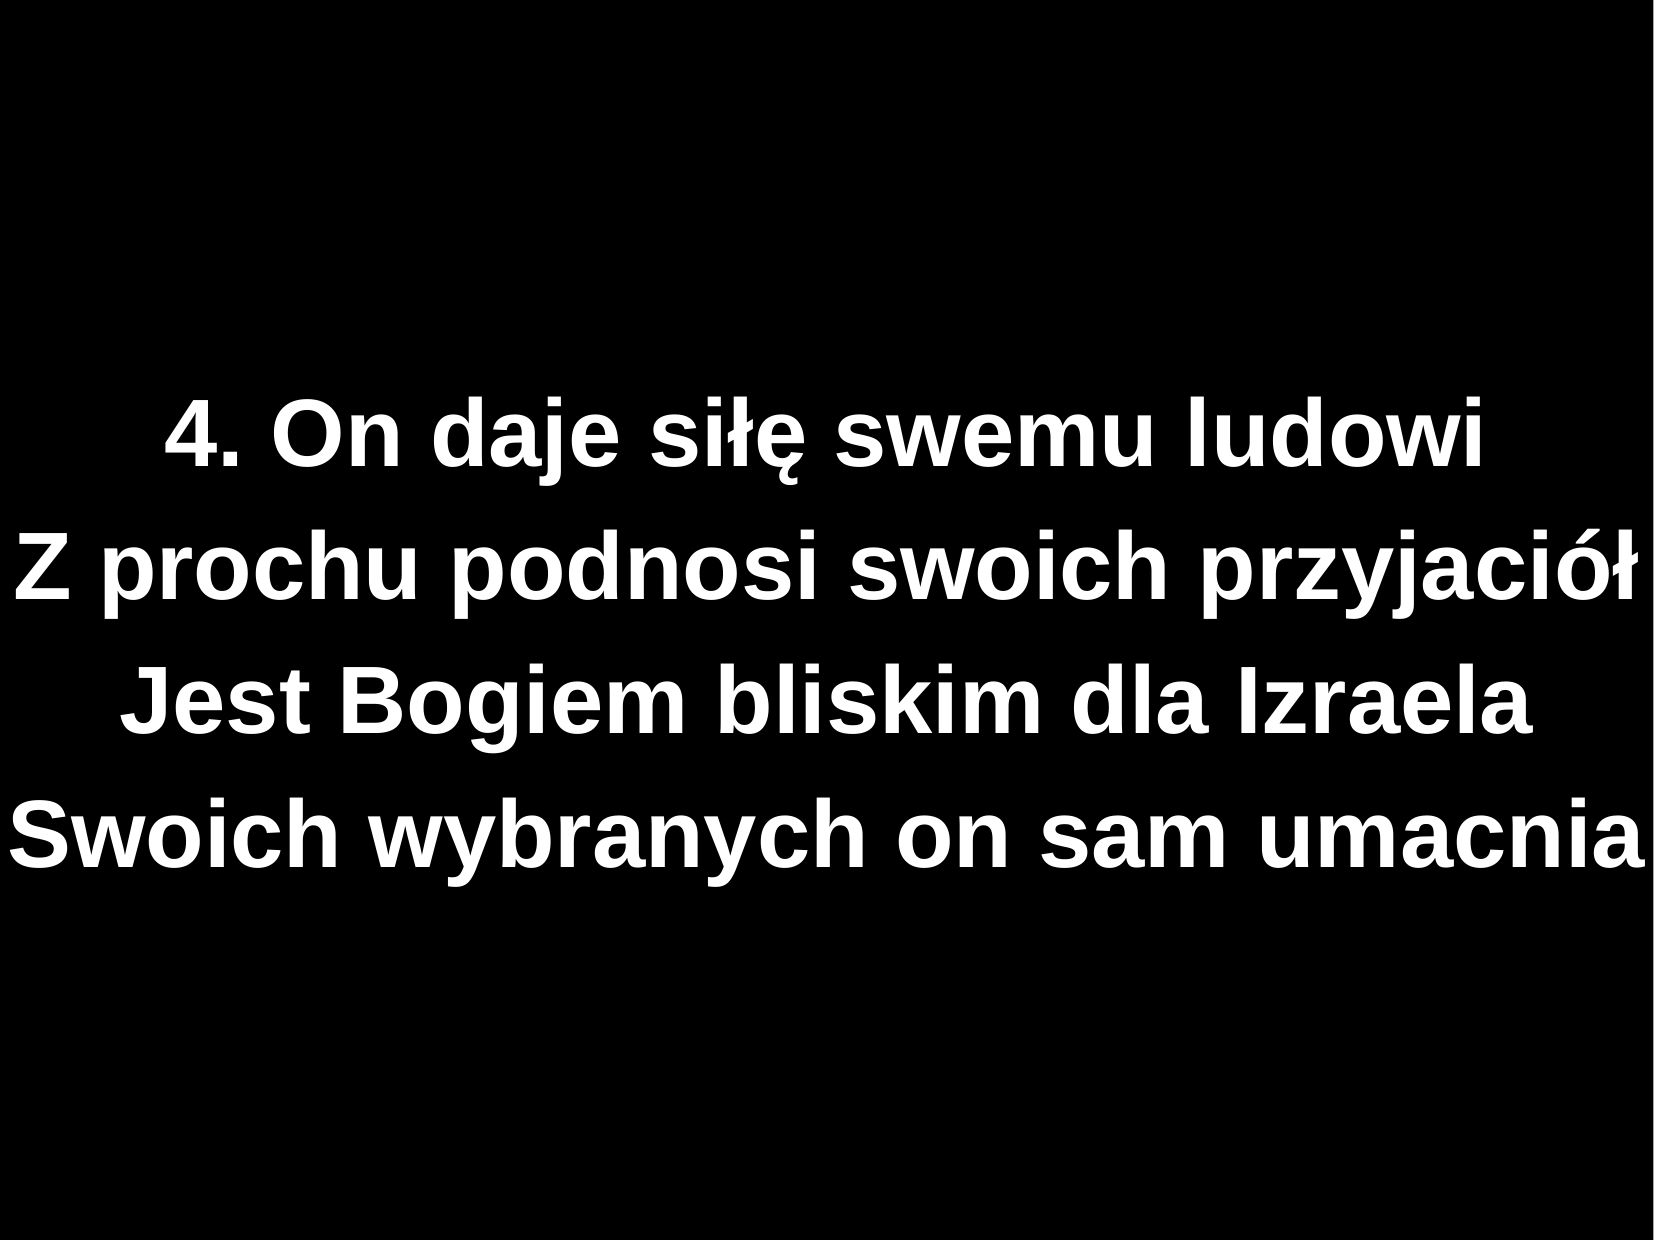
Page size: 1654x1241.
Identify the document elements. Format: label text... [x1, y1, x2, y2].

subtitle 4. On daje siłę swemu ludowi Z prochu podnosi swoich przyjaciół Jest Bogiem bliskim dla Izraela Swoich wybranych on sam umacnia [0, 0, 1654, 1241]
